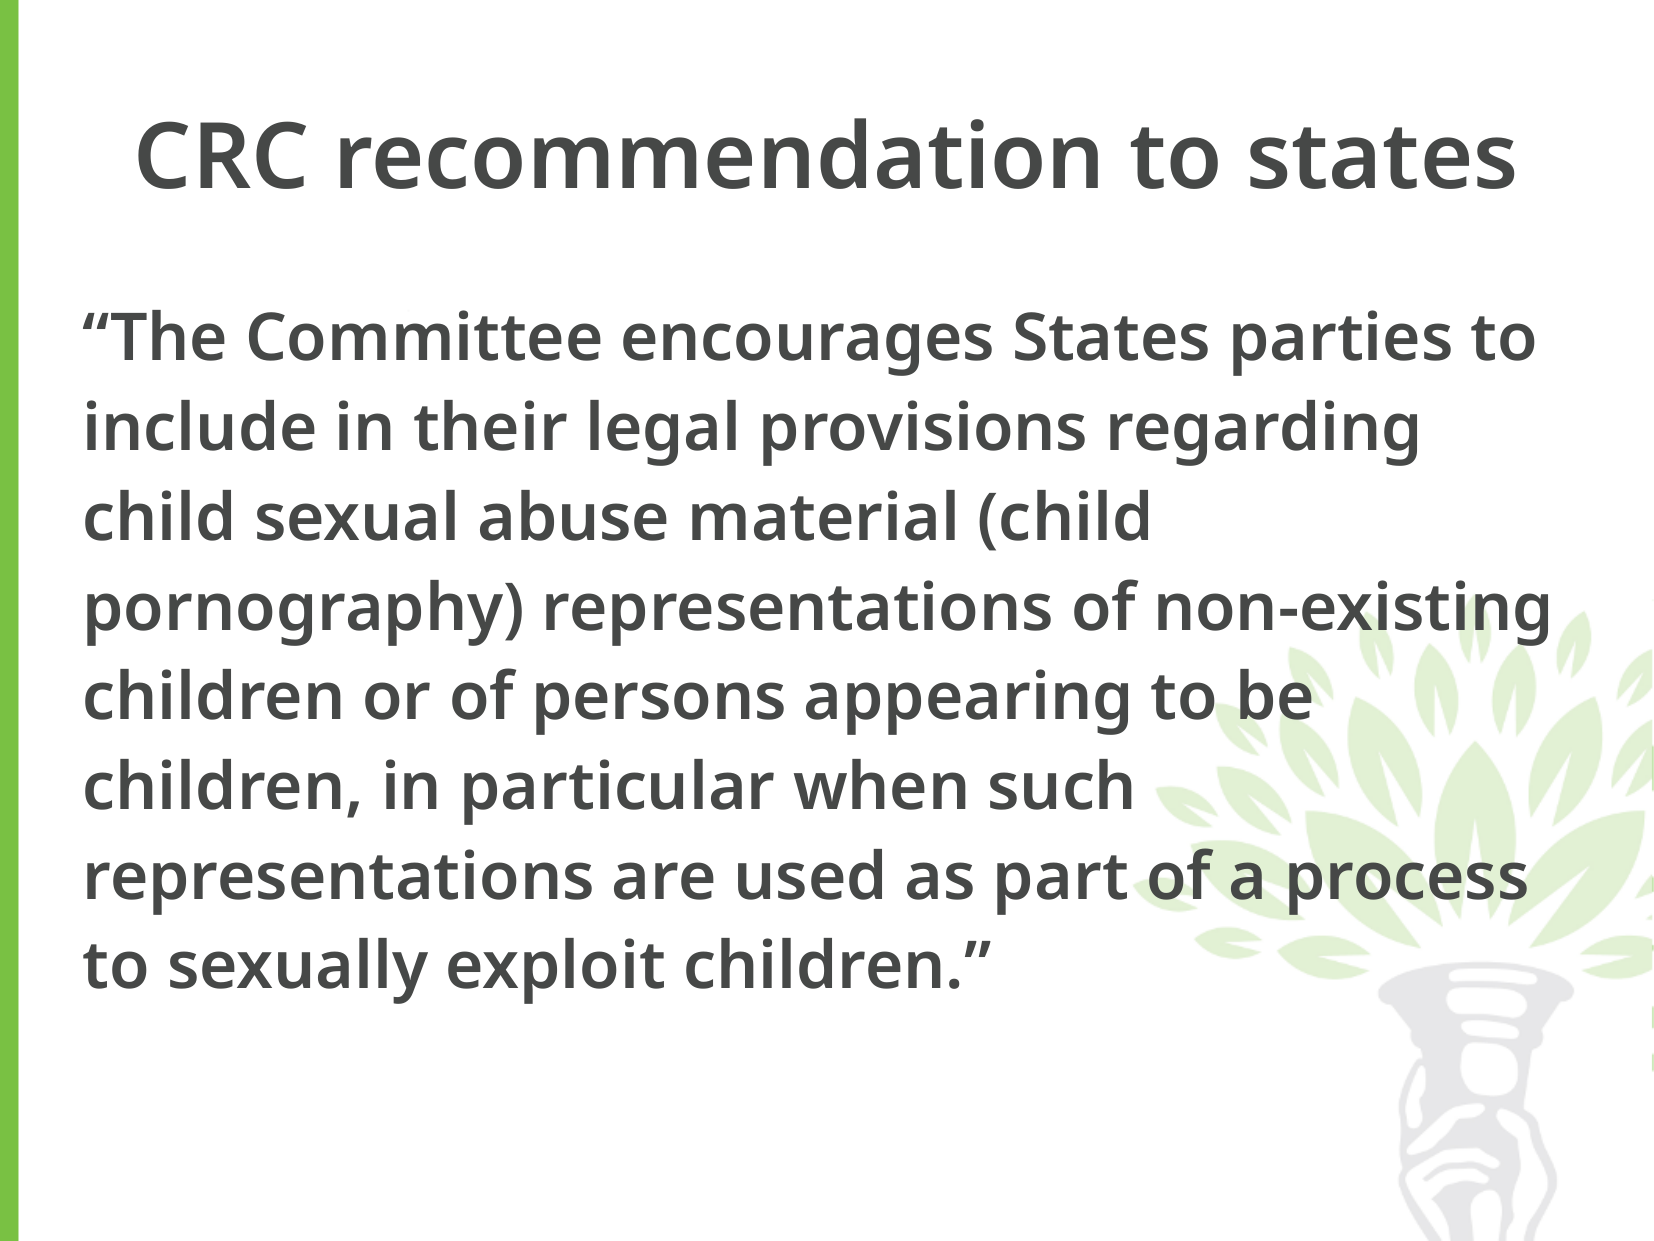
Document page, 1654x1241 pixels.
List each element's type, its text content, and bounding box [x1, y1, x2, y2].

title CRC recommendation to states [82, 49, 1571, 257]
picture [0, 0, 1654, 1241]
list “The Committee encourages States parties to include in their legal provisions regarding child sexual abuse material (child pornography) representations of non-existing children or of persons appearing to be children, in particular when such representations are used as part of a process to sexually exploit children.” [82, 290, 1571, 1010]
